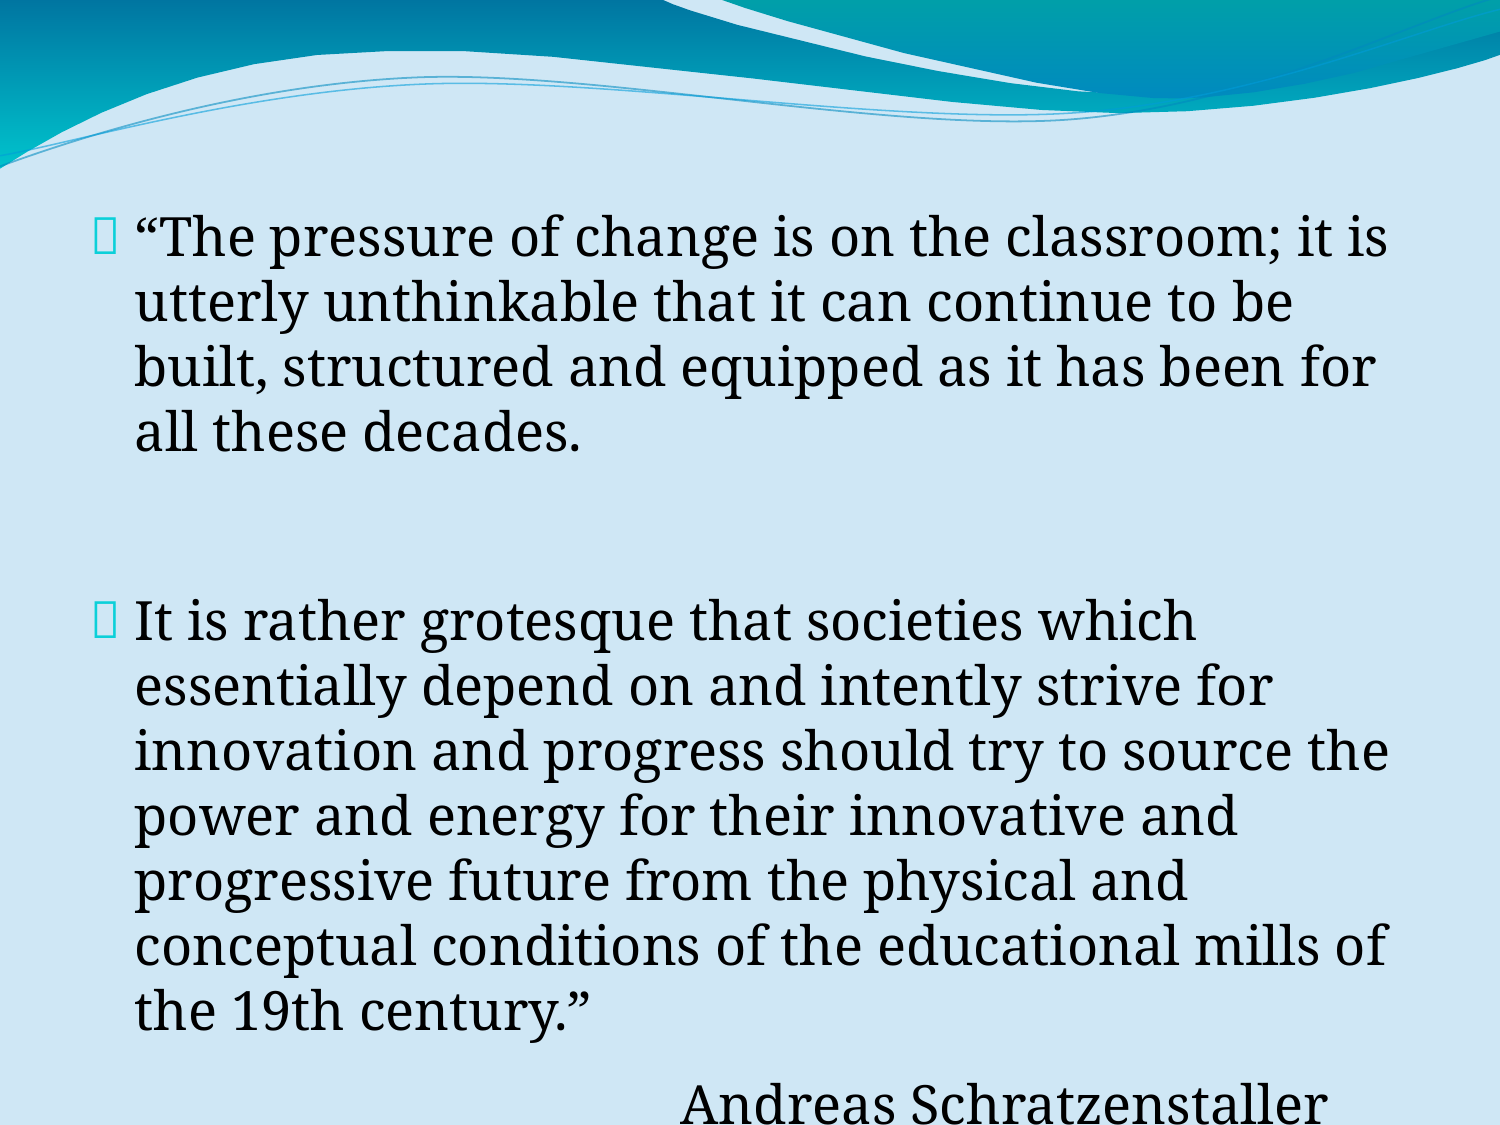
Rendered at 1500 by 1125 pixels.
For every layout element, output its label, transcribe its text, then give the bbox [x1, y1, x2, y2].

list “The pressure of change is on the classroom; it is utterly unthinkable that it can continue to be built, structured and equipped as it has been for all these decades. It is rather grotesque that societies which essentially depend on and intently strive for innovation and progress should try to source the power and energy for their innovative and progressive future from the physical and conceptual conditions of the educational mills of the 19th century.” Andreas Schratzenstaller (2010) [75, 195, 1425, 916]
title [75, 115, 1425, 195]
